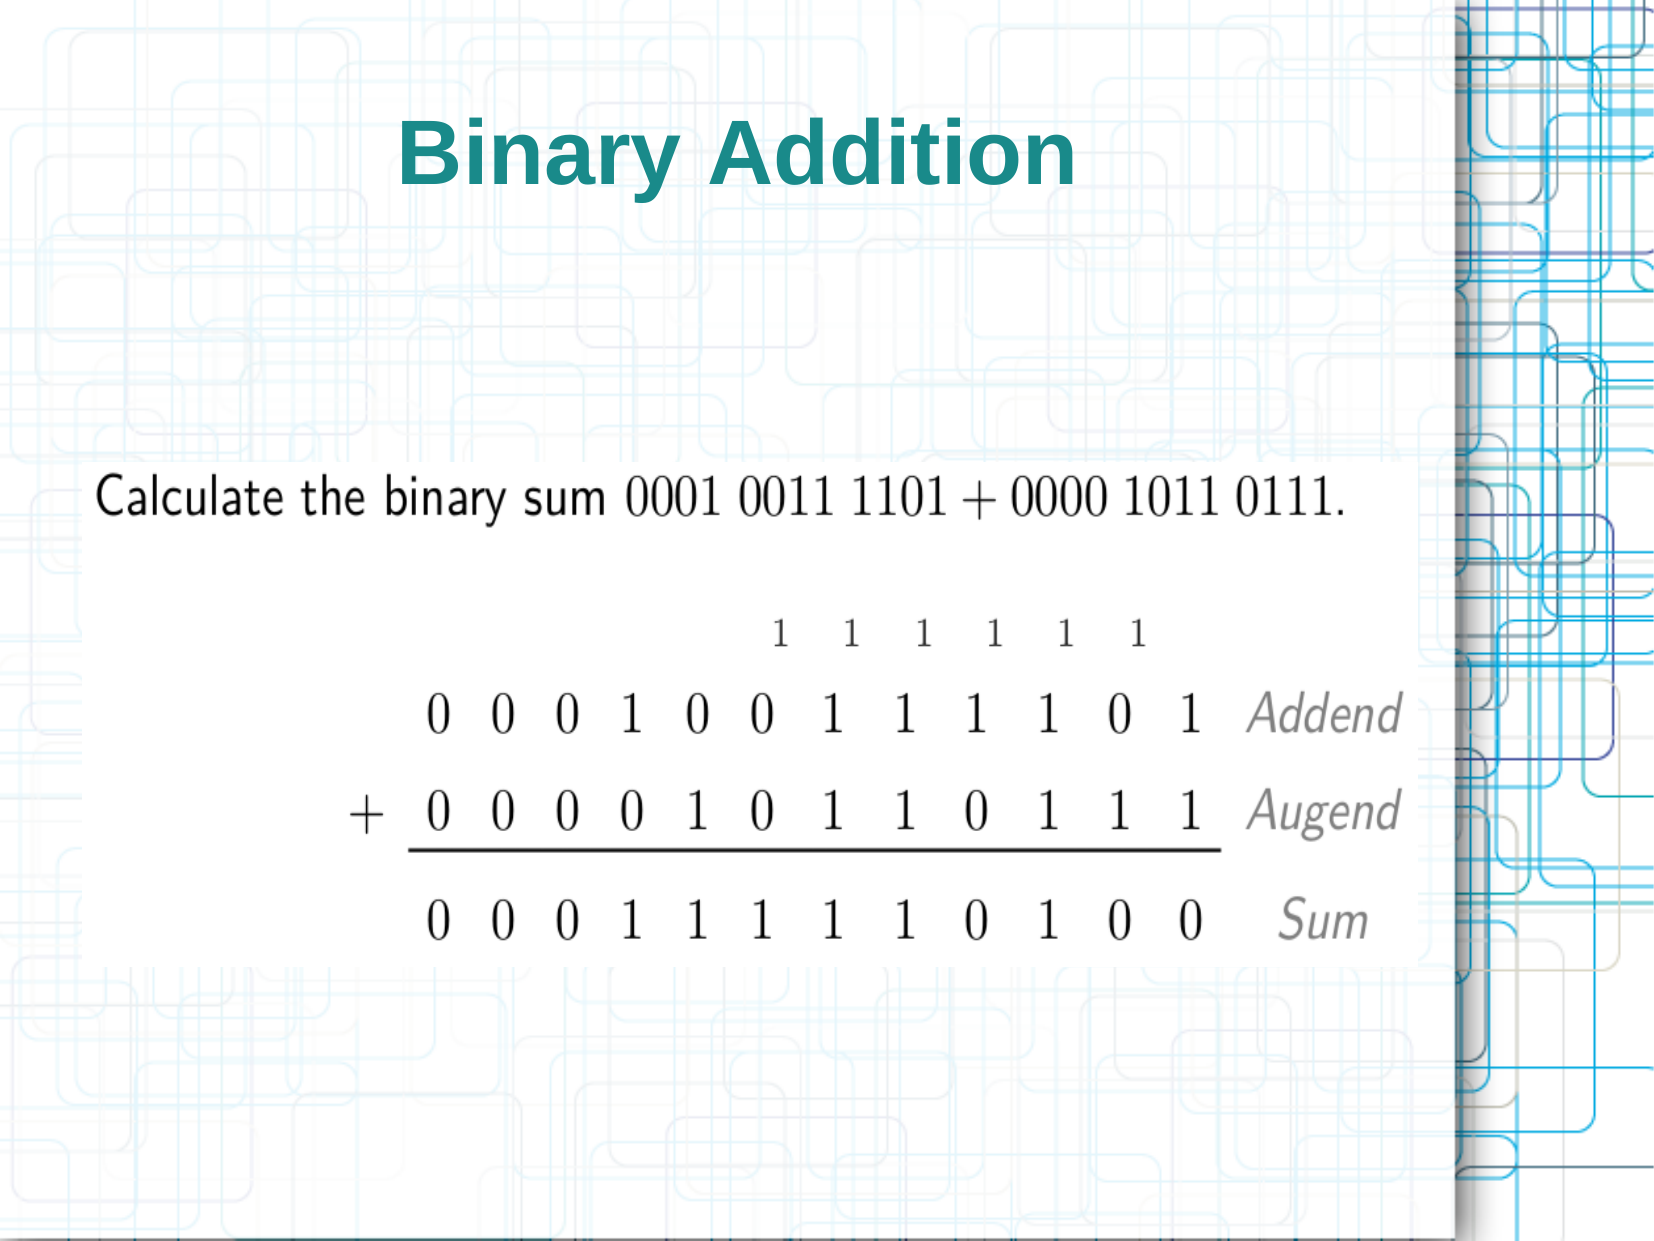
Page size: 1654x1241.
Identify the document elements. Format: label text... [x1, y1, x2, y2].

title Binary Addition [59, 49, 1418, 257]
picture [0, 0, 1654, 1241]
